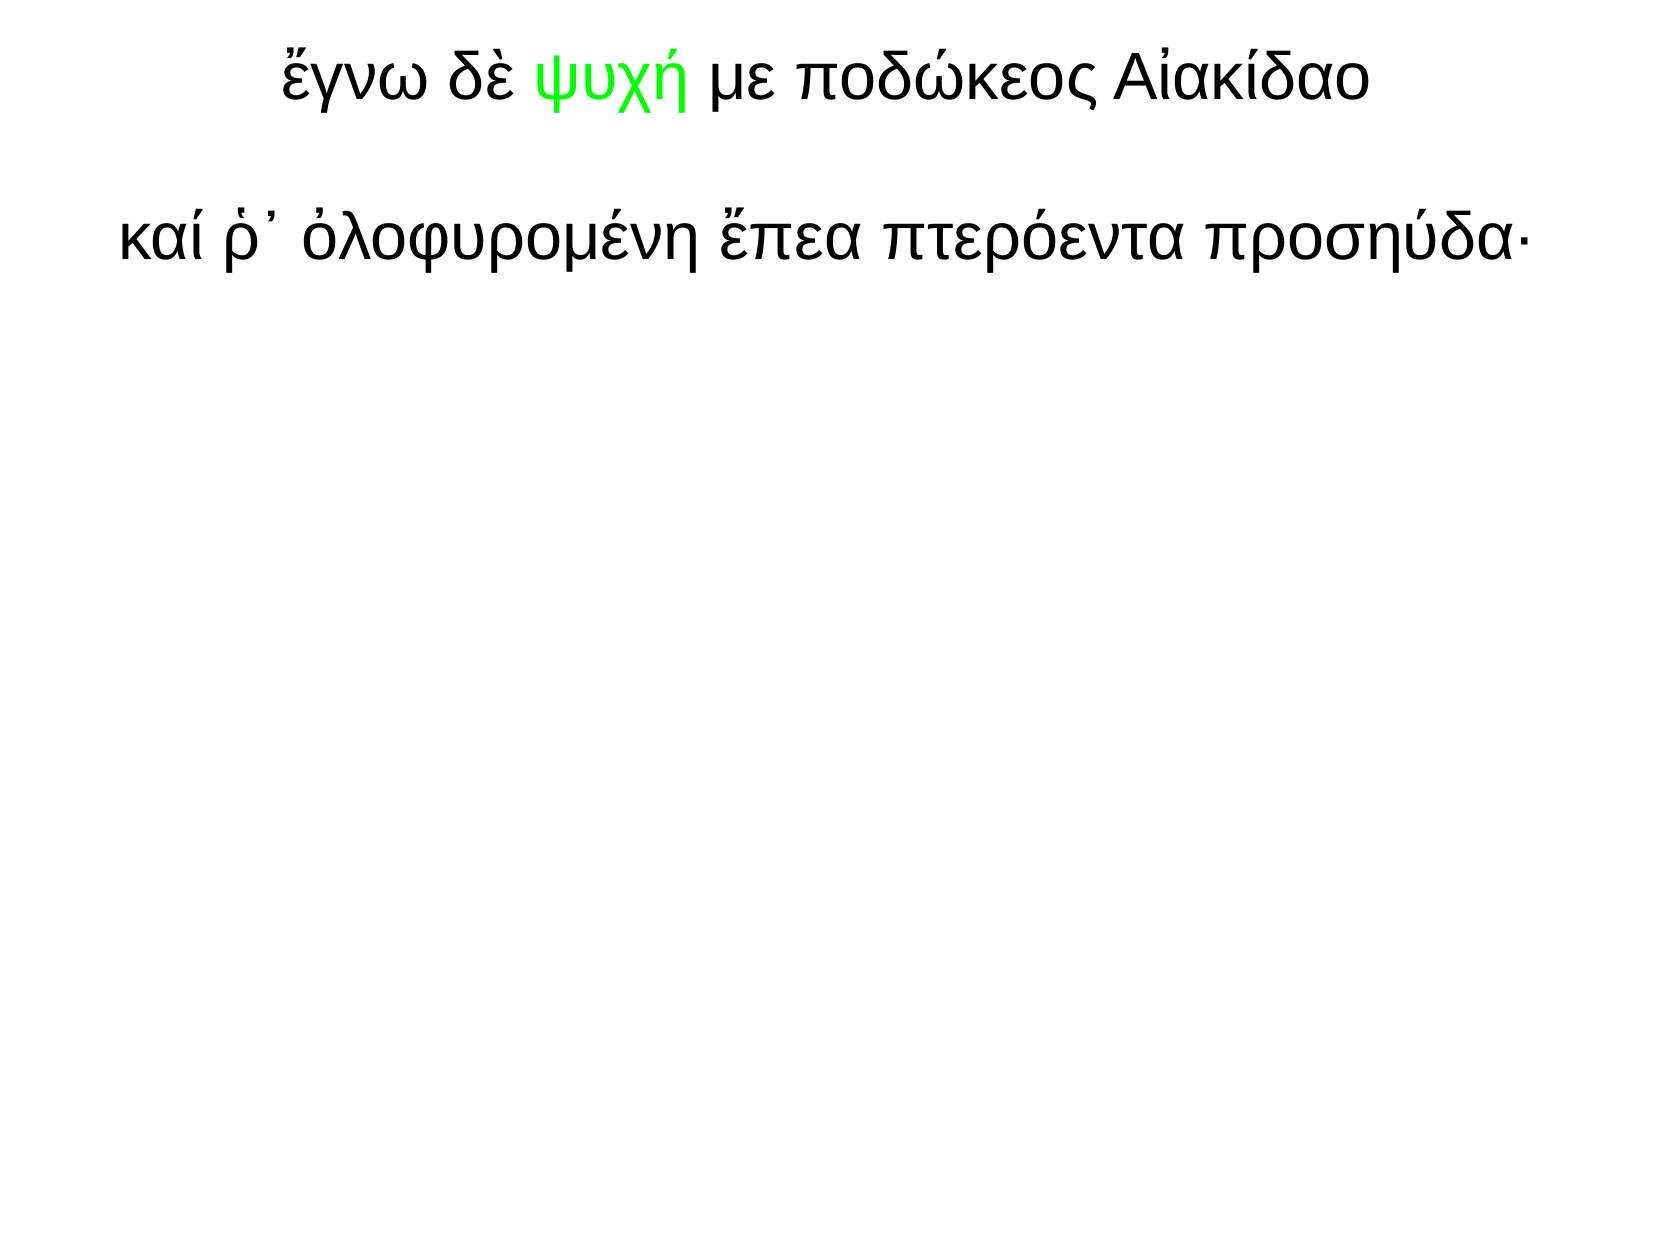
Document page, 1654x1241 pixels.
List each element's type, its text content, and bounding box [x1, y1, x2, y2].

title ἔγνω δὲ ψυχή με ποδώκεος Αἰακίδαο καί ῥ᾽ ὀλοφυρομένη ἔπεα πτερόεντα προσηύδα· [82, 0, 1571, 321]
